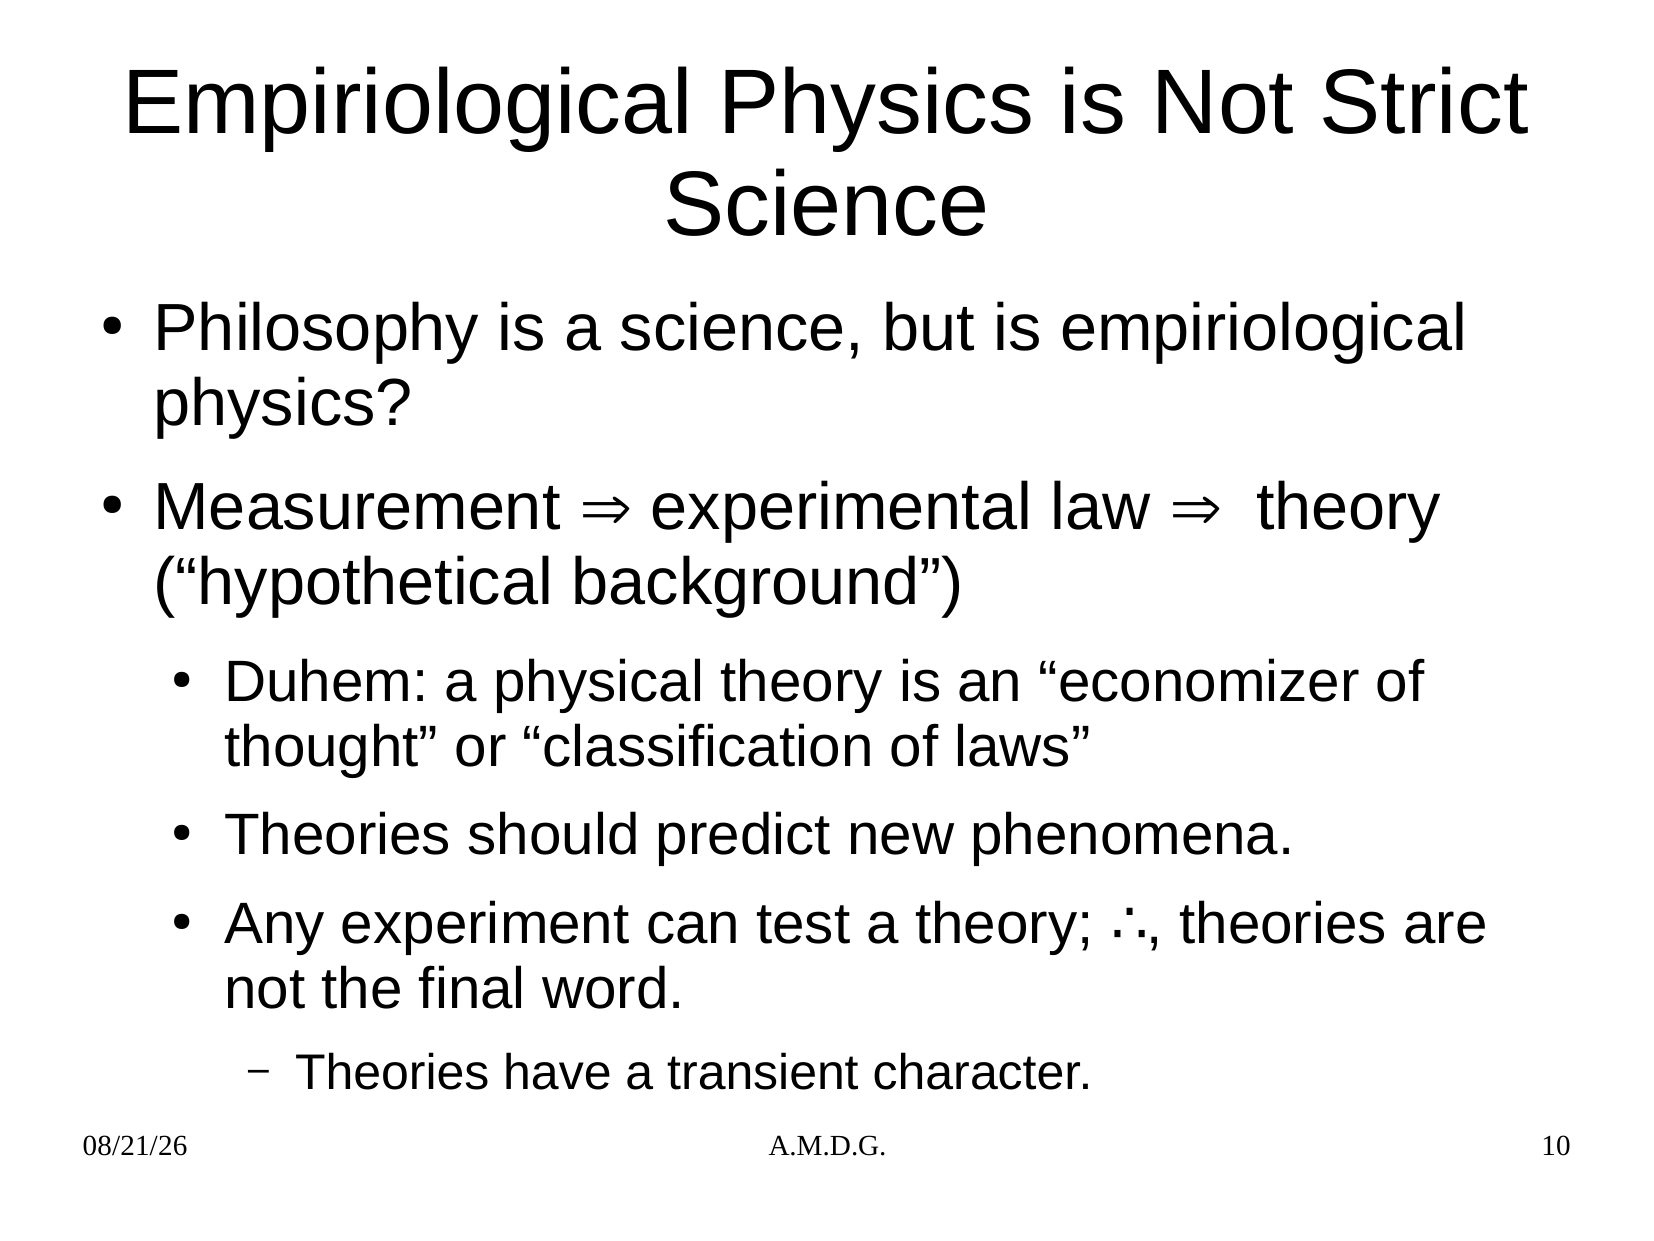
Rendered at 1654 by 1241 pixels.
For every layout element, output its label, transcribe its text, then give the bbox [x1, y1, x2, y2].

title Empiriological Physics is Not Strict Science [82, 49, 1571, 257]
list Philosophy is a science, but is empiriological physics? Measurement ⇒ experimental law ⇒ theory (“hypothetical background”) Duhem: a physical theory is an “economizer of thought” or “classification of laws” Theories should predict new phenomena. Any experiment can test a theory; ∴, theories are not the final word. Theories have a transient character. [82, 290, 1571, 1109]
